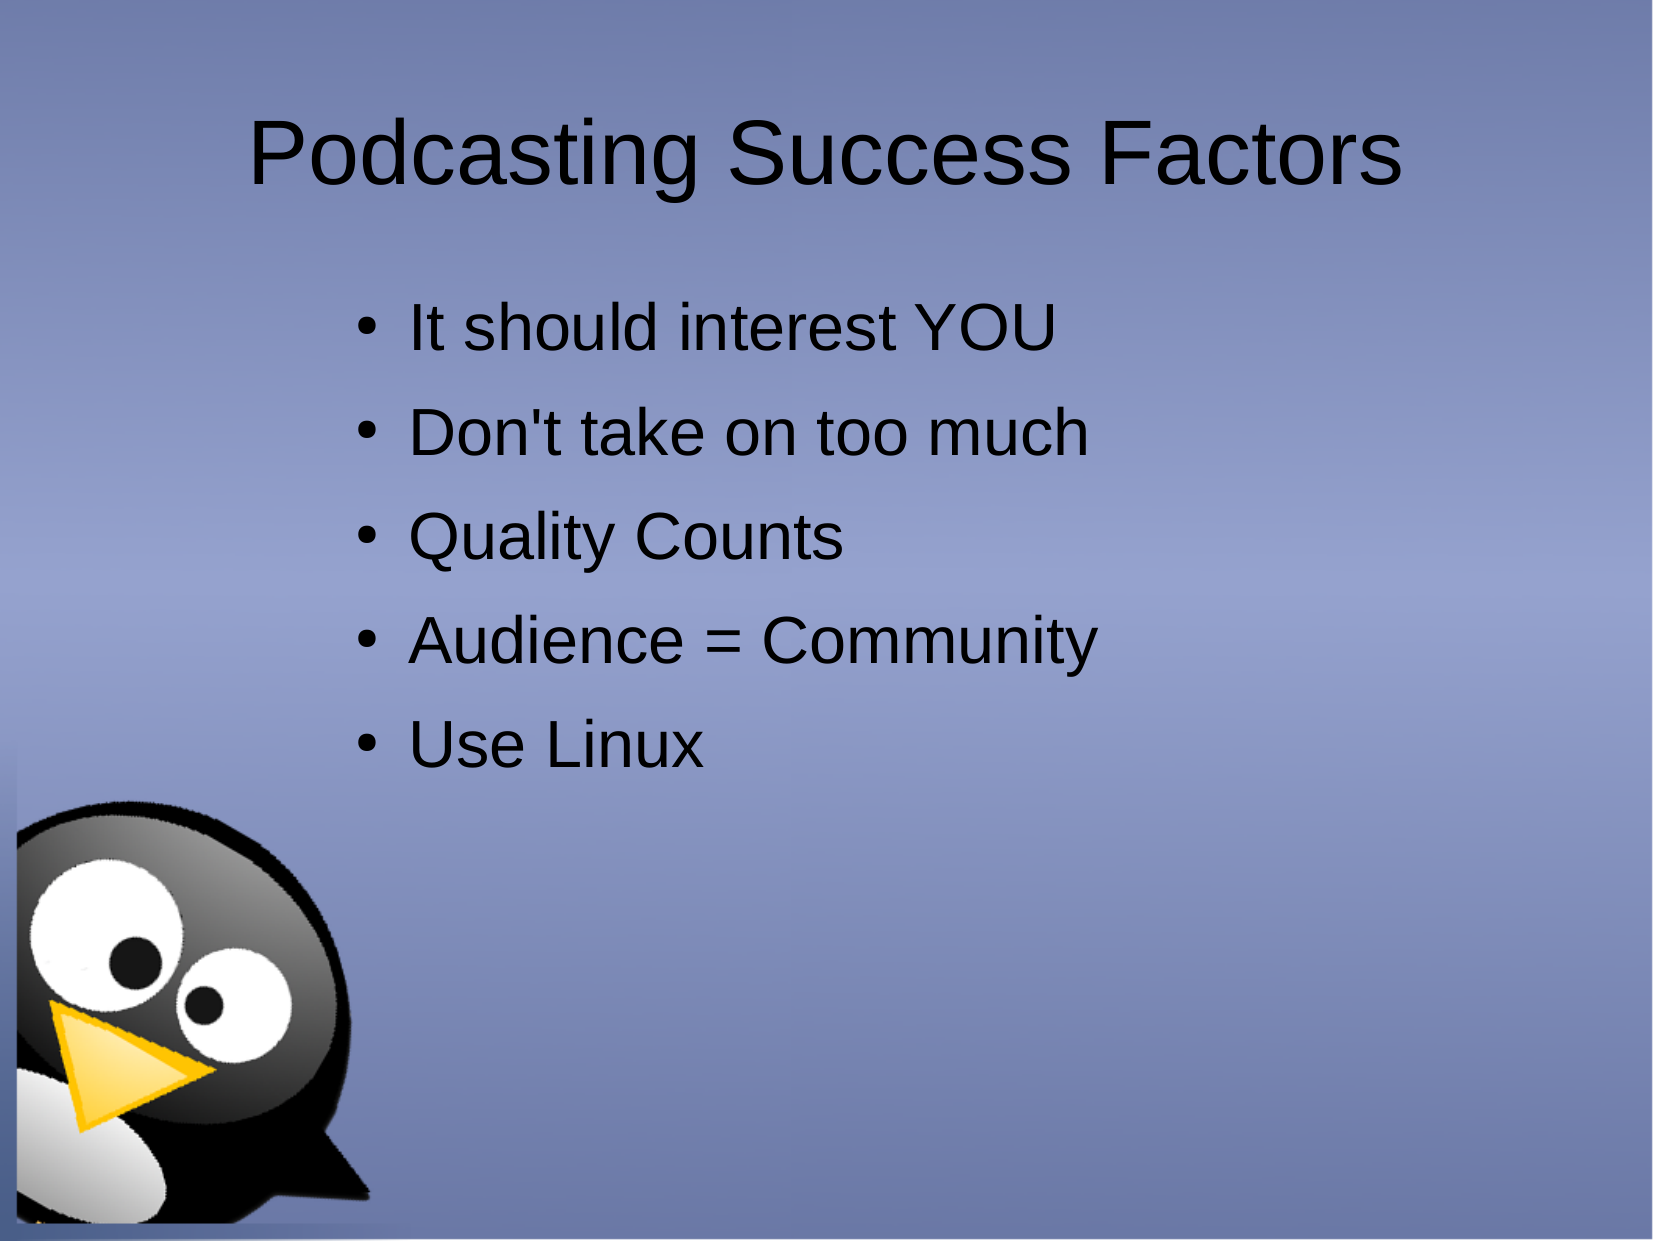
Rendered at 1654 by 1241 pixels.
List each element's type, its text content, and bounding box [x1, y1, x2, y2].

picture [0, 0, 1654, 1241]
list It should interest YOU Don't take on too much Quality Counts Audience = Community Use Linux [337, 290, 1571, 1109]
title Podcasting Success Factors [82, 49, 1571, 257]
